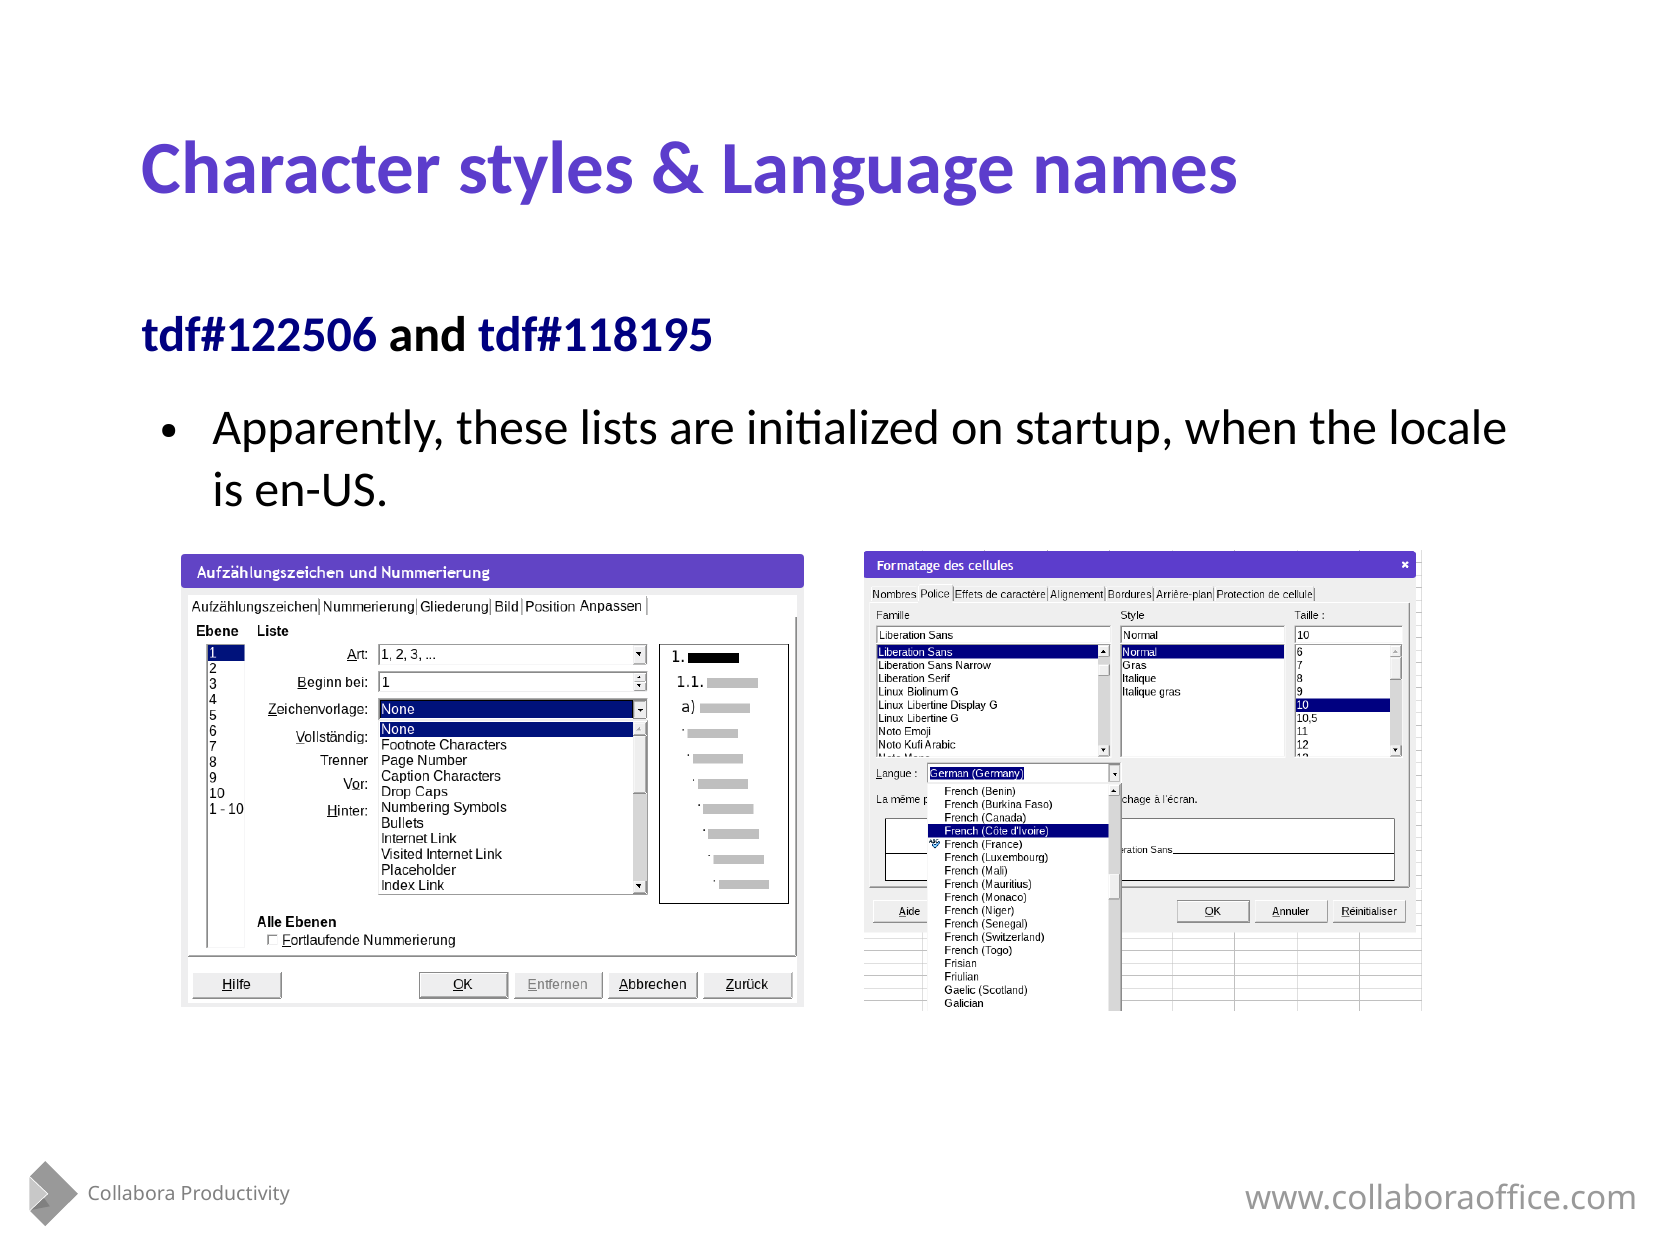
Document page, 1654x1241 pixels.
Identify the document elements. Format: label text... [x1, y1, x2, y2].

title Character styles & Language names [141, 137, 1571, 213]
list tdf#122506 and tdf#118195 Apparently, these lists are initialized on startup, when the locale is en-US. [141, 302, 1512, 1130]
picture [179, 552, 806, 1007]
picture [864, 550, 1422, 1011]
